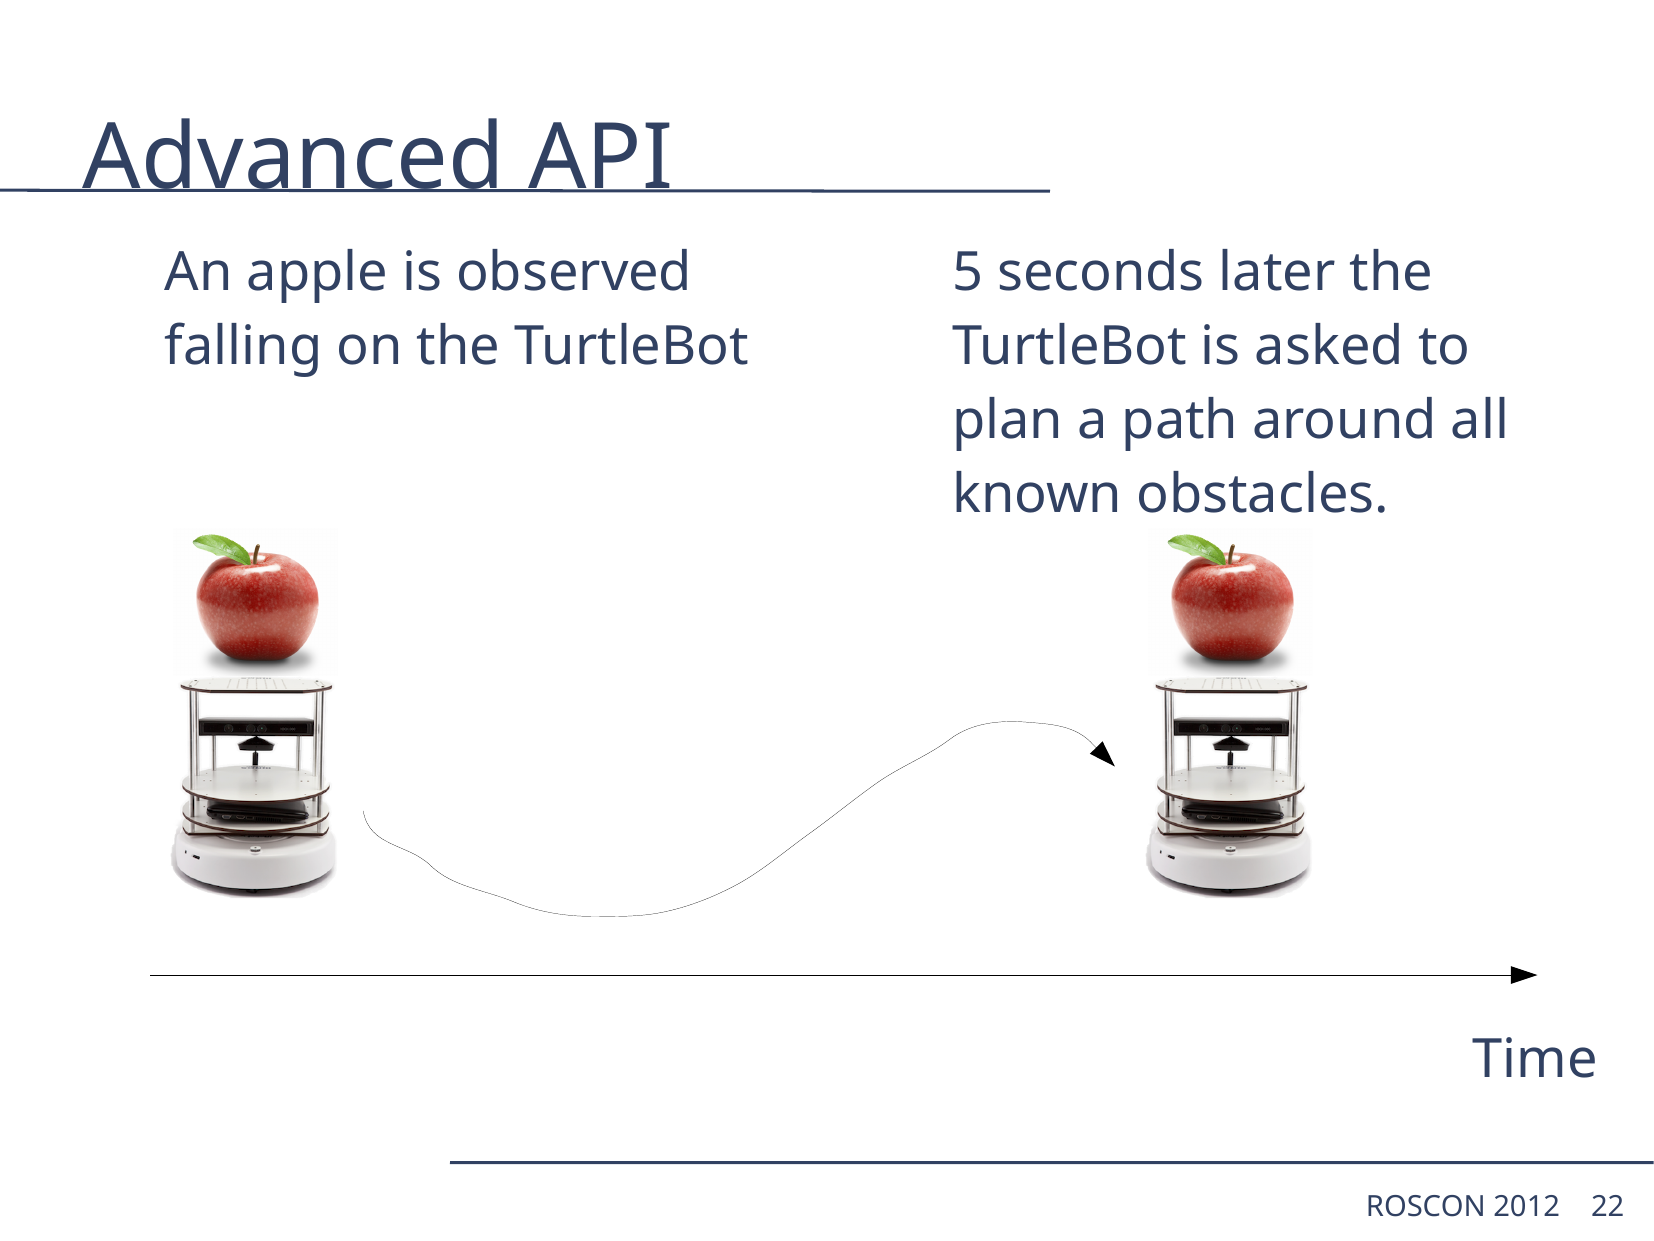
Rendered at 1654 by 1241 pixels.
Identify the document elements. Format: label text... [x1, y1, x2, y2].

text_box 5 seconds later the TurtleBot is asked to plan a path around all known obstacles. [937, 225, 1538, 601]
picture [169, 528, 338, 899]
text_box Time [1350, 1012, 1613, 1091]
title Advanced API [82, 49, 1571, 257]
text_box An apple is observed falling on the TurtleBot [150, 225, 788, 565]
picture [1144, 528, 1313, 899]
